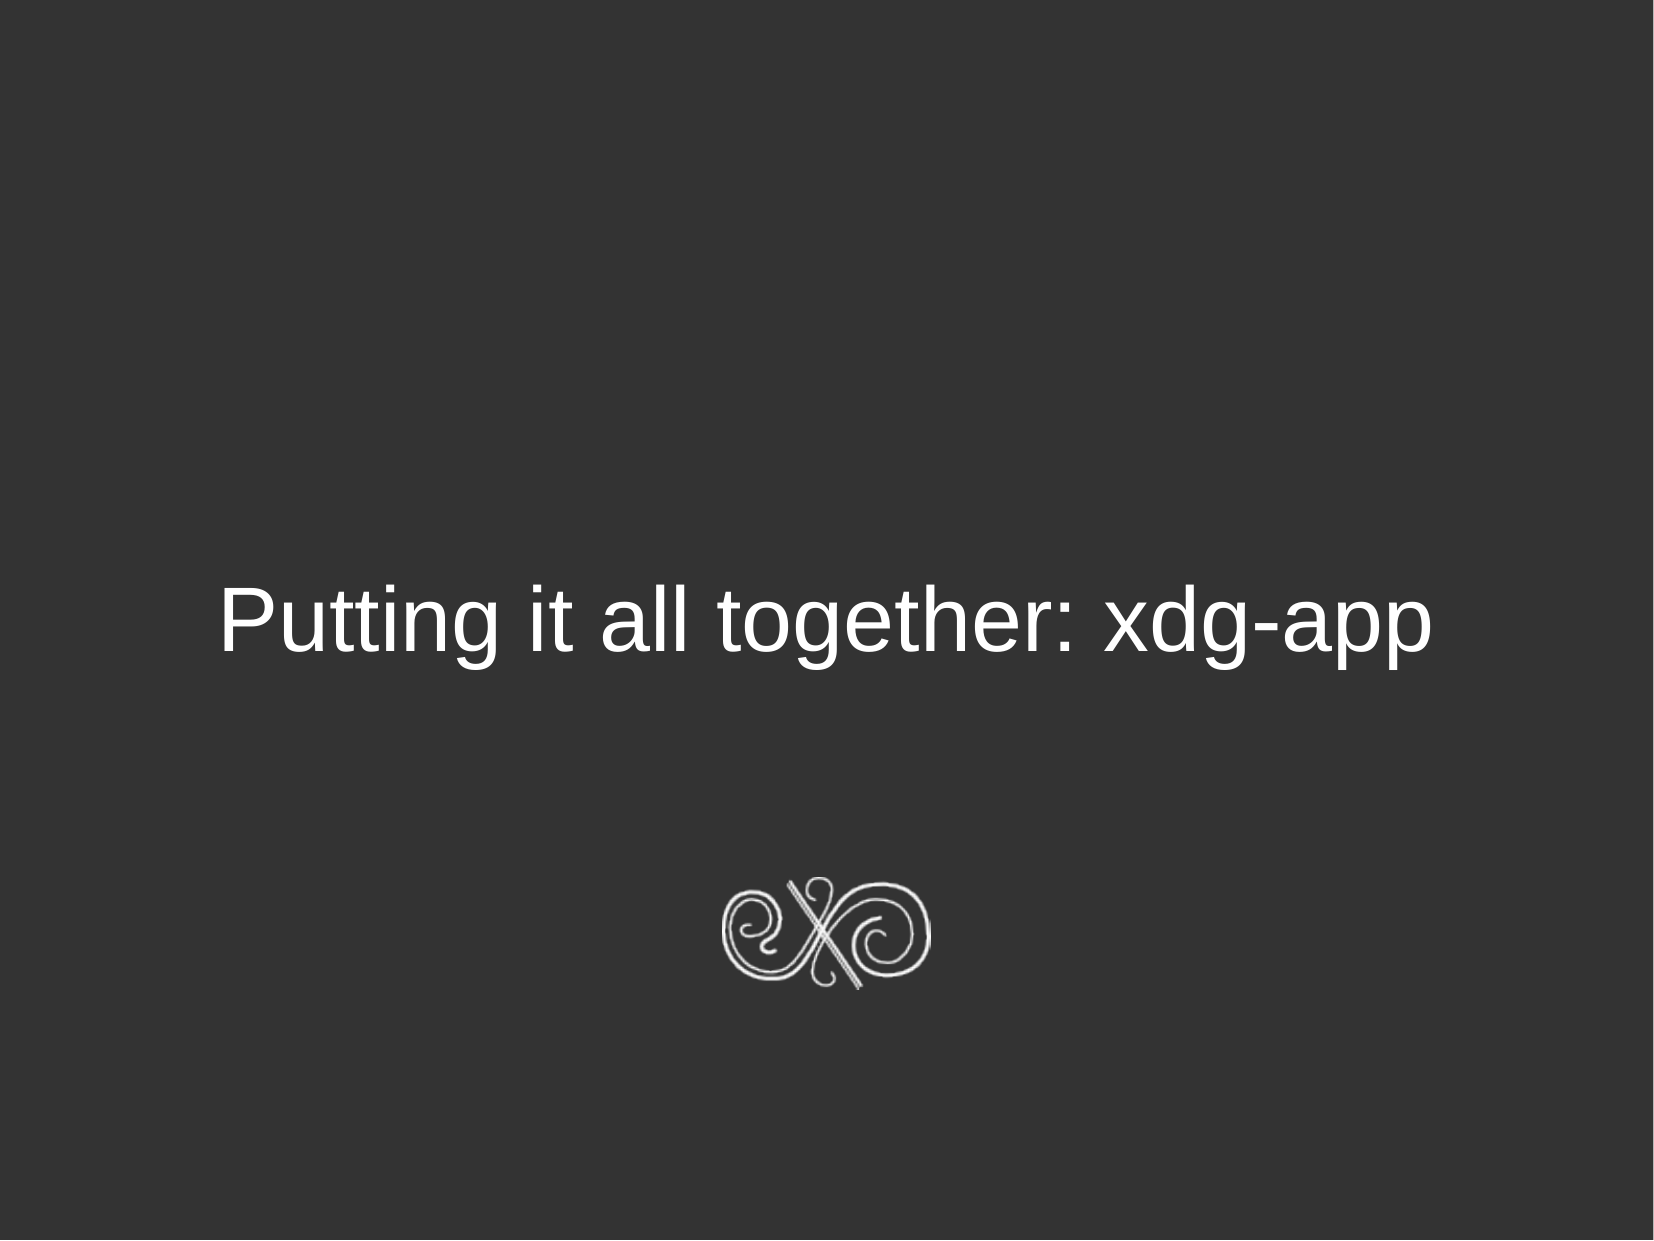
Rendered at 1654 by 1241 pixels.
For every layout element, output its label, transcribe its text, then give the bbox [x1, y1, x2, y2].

title Putting it all together: xdg-app [82, 516, 1571, 724]
picture [722, 877, 931, 991]
